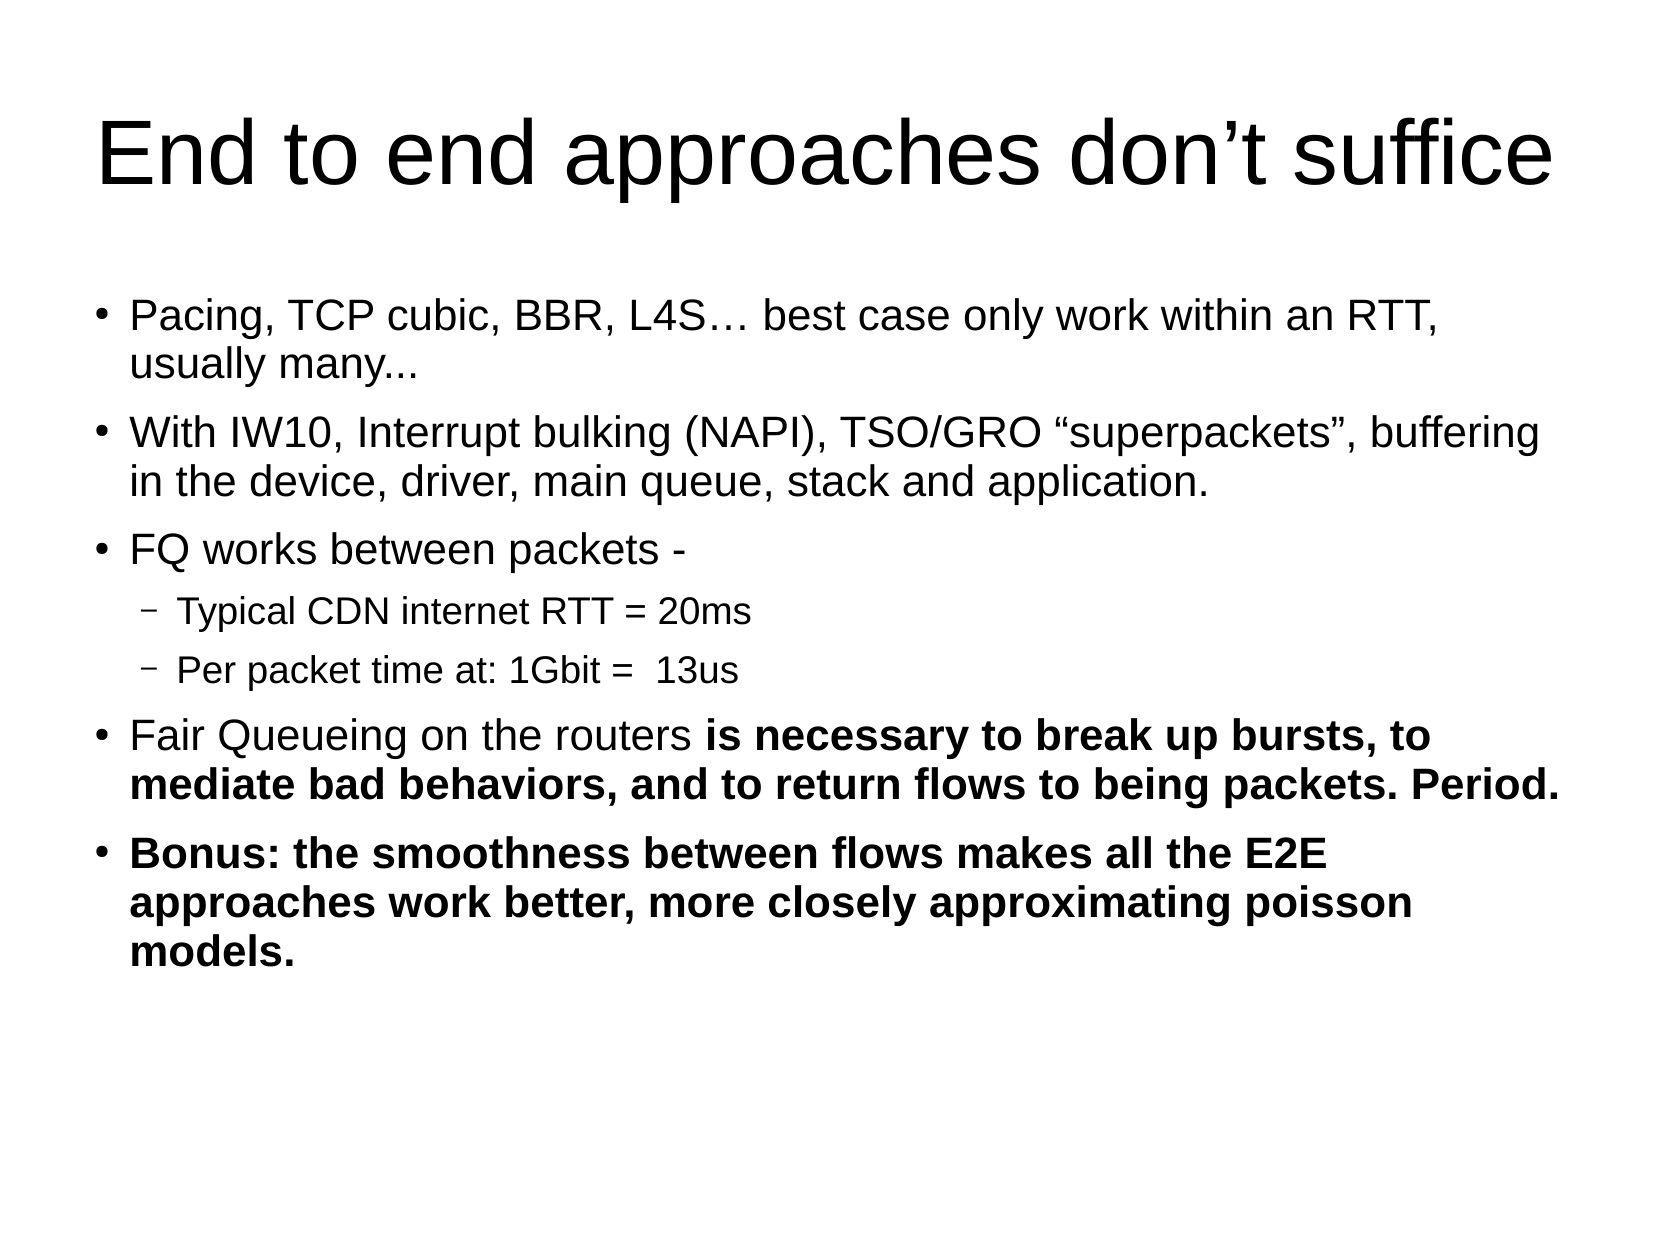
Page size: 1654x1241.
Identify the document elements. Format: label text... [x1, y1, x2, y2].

title End to end approaches don’t suffice [82, 49, 1571, 257]
list Pacing, TCP cubic, BBR, L4S… best case only work within an RTT, usually many... With IW10, Interrupt bulking (NAPI), TSO/GRO “superpackets”, buffering in the device, driver, main queue, stack and application. FQ works between packets - Typical CDN internet RTT = 20ms Per packet time at: 1Gbit = 13us Fair Queueing on the routers is necessary to break up bursts, to mediate bad behaviors, and to return flows to being packets. Period. Bonus: the smoothness between flows makes all the E2E approaches work better, more closely approximating poisson models. [82, 290, 1571, 1010]
